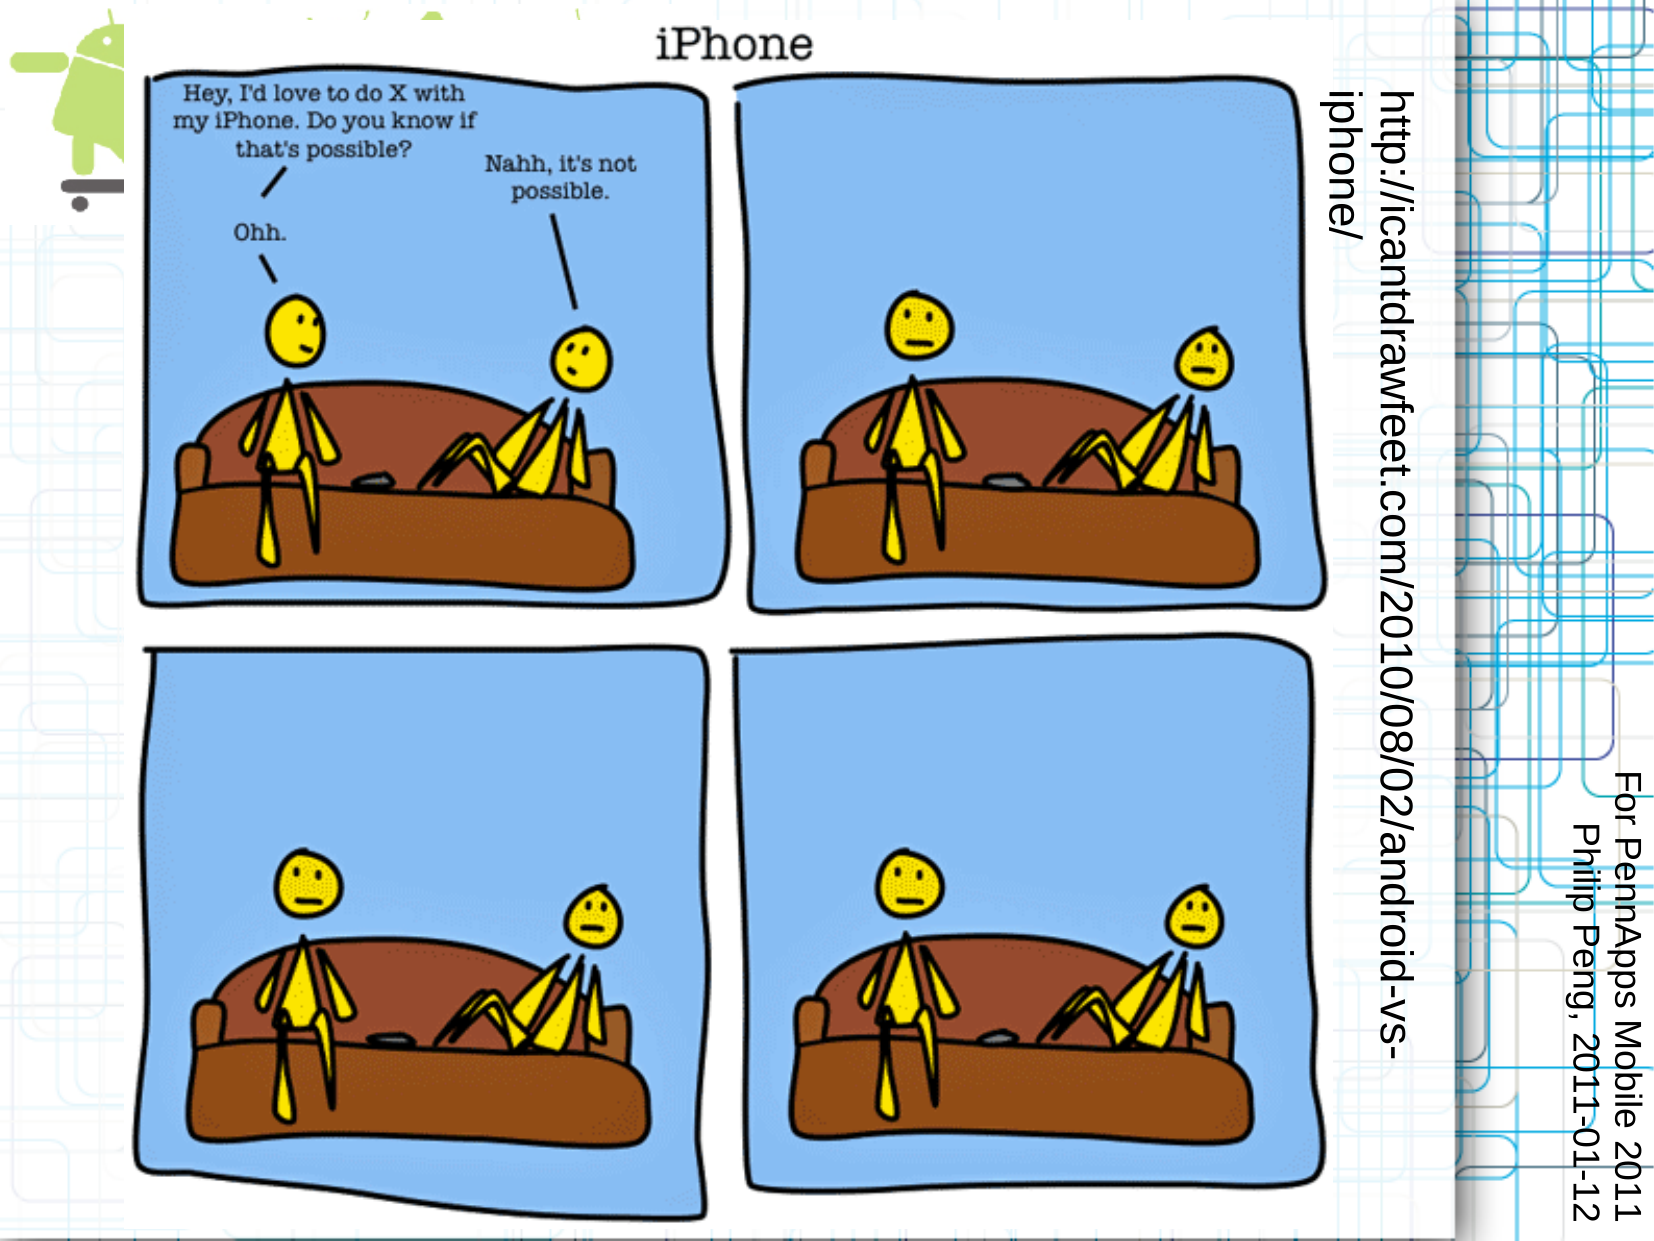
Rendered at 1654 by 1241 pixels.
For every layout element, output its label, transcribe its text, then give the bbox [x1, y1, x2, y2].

text_box http://icantdrawfeet.com/2010/08/02/android-vs-iphone/ [1300, 75, 1433, 1212]
text_box For PennApps Mobile 2011 Philip Peng, 2011-01-12 [1545, 750, 1654, 1239]
picture [0, 0, 1654, 1241]
